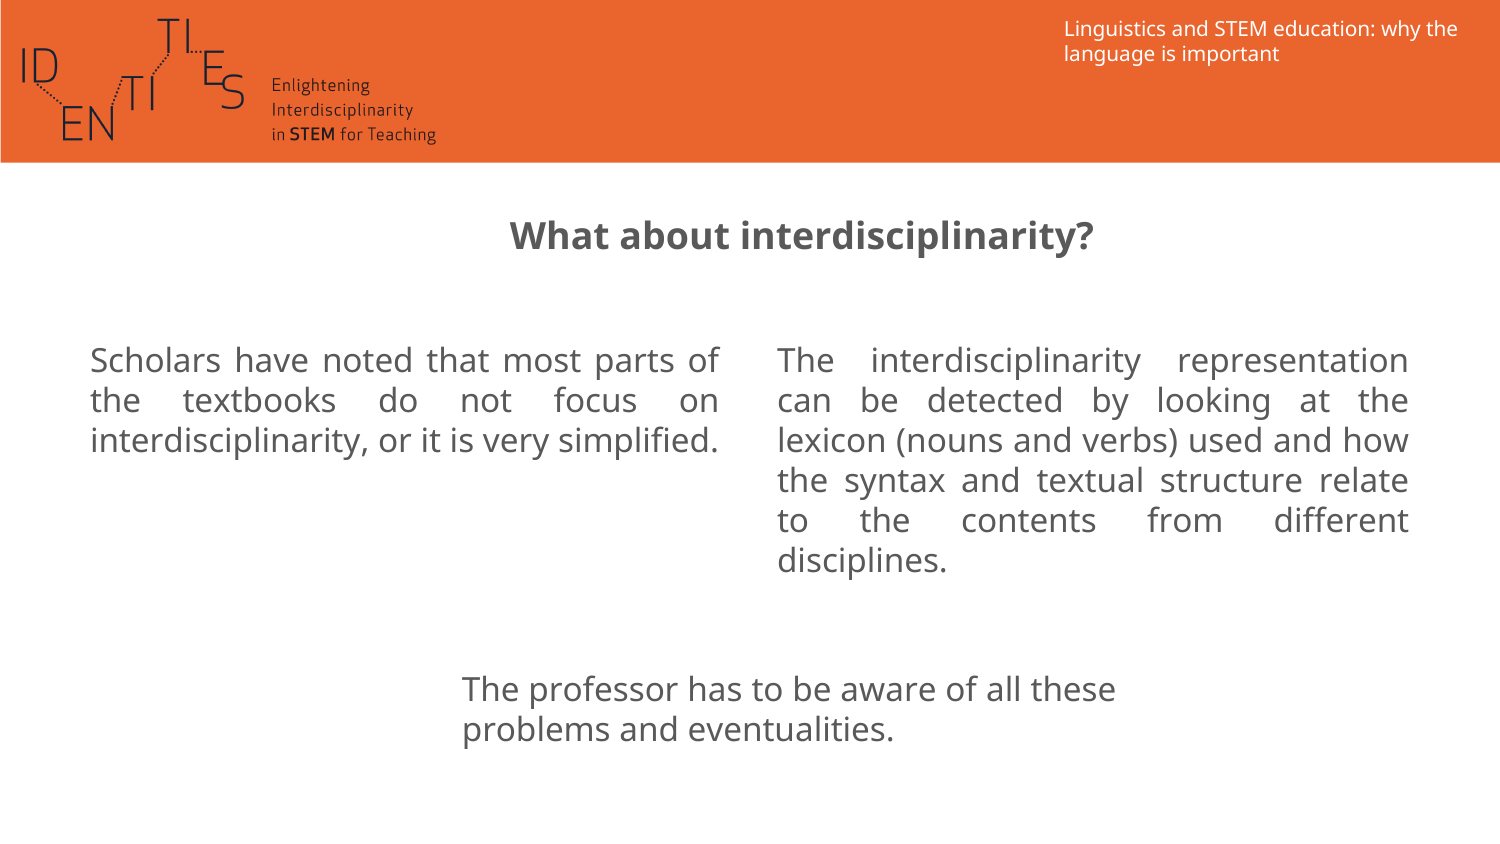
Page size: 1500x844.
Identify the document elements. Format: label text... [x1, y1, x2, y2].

text_box Linguistics and STEM education: why the language is important [1048, 7, 1500, 155]
list Scholars have noted that most parts of the textbooks do not focus on interdisciplinarity, or it is very simplified. [75, 332, 738, 595]
text_box The professor has to be aware of all these problems and eventualities. [446, 653, 1133, 775]
text_box What about interdisciplinarity? [365, 197, 1239, 274]
list The interdisciplinarity representation can be detected by looking at the lexicon (nouns and verbs) used and how the syntax and textual structure relate to the contents from different disciplines. [761, 332, 1426, 738]
picture [22, 15, 436, 148]
text_box [0, 0, 1500, 163]
